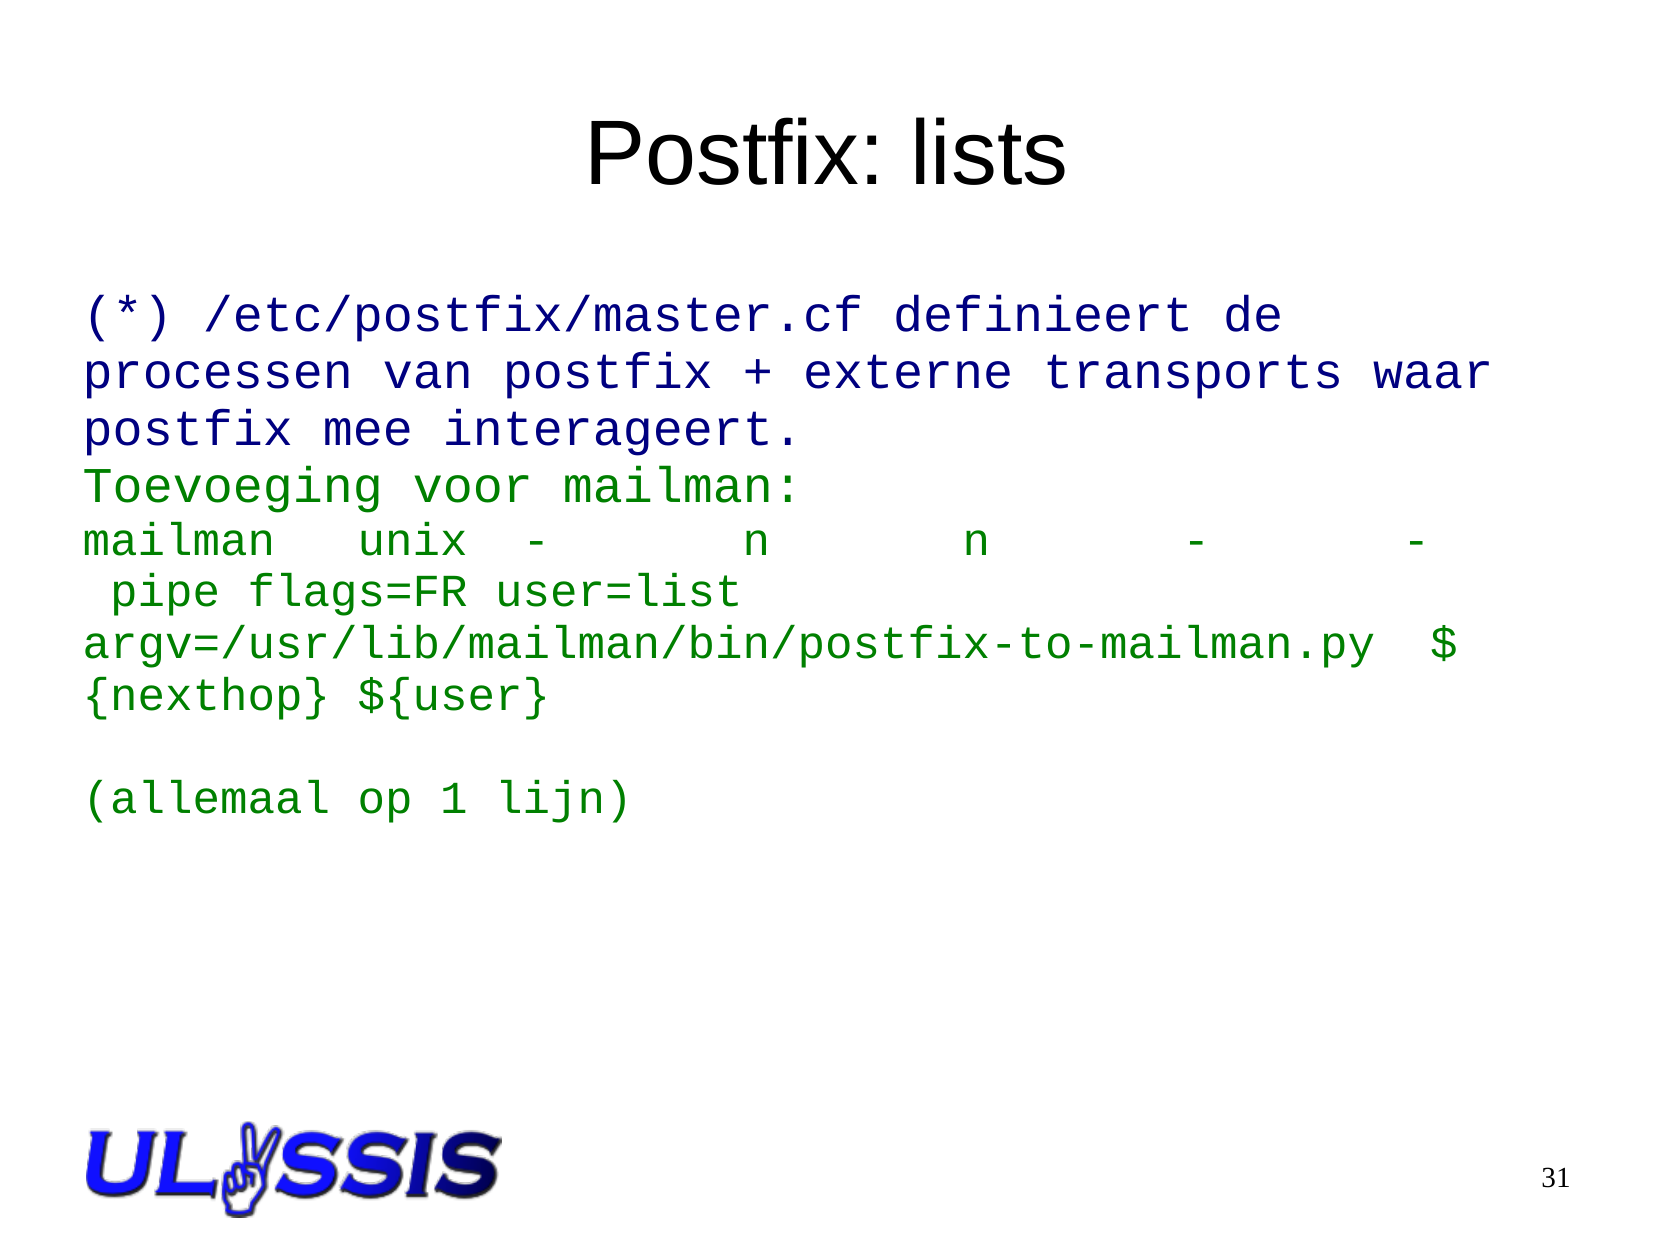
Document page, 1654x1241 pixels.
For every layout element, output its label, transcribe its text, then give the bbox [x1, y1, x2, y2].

list (*) /etc/postfix/master.cf definieert de processen van postfix + externe transports waar postfix mee interageert. Toevoeging voor mailman: mailman unix - n n - - pipe flags=FR user=list argv=/usr/lib/mailman/bin/postfix-to-mailman.py ${nexthop} ${user} (allemaal op 1 lijn) [82, 290, 1571, 1094]
title Postfix: lists [82, 56, 1571, 250]
picture [86, 1121, 502, 1218]
